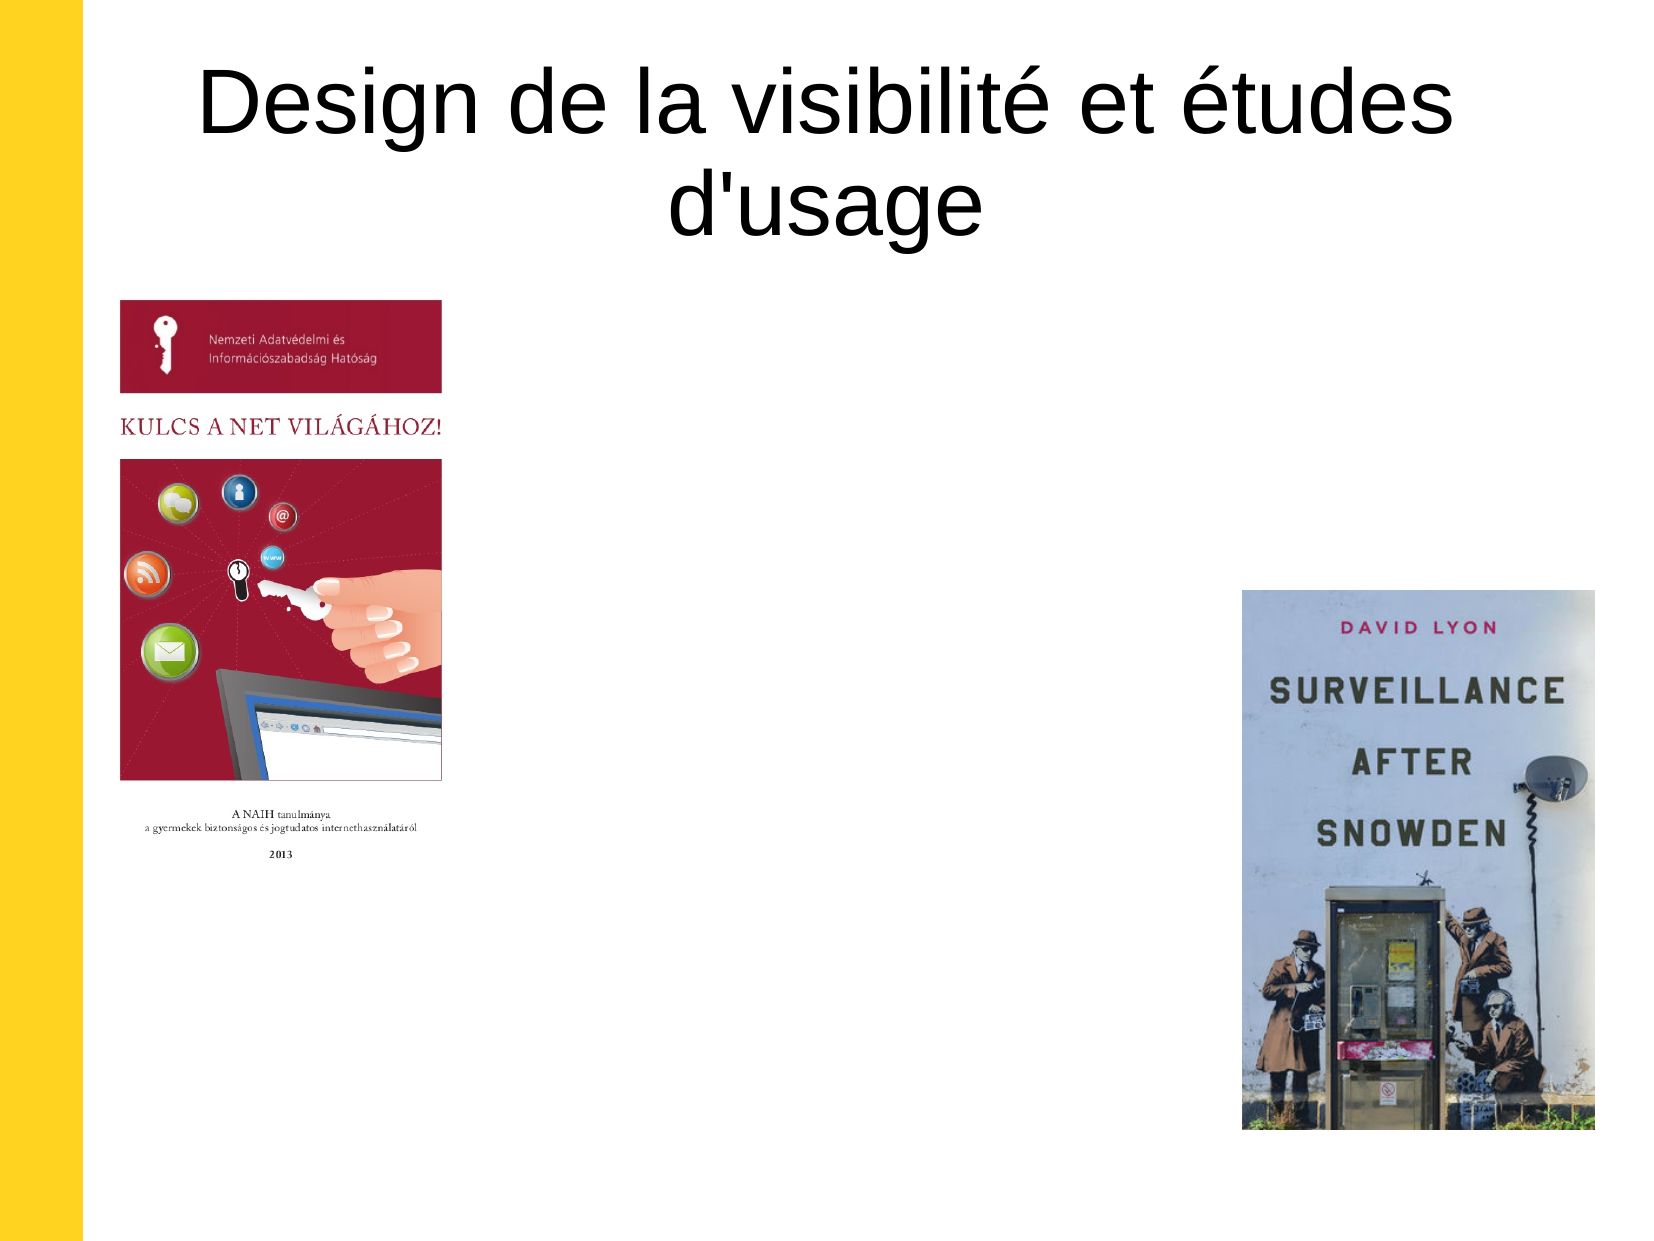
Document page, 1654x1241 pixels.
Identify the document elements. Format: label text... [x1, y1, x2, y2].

picture [83, 236, 514, 898]
title Design de la visibilité et études d'usage [83, 49, 1571, 257]
picture [1242, 590, 1595, 1130]
text_box [0, 0, 83, 1241]
